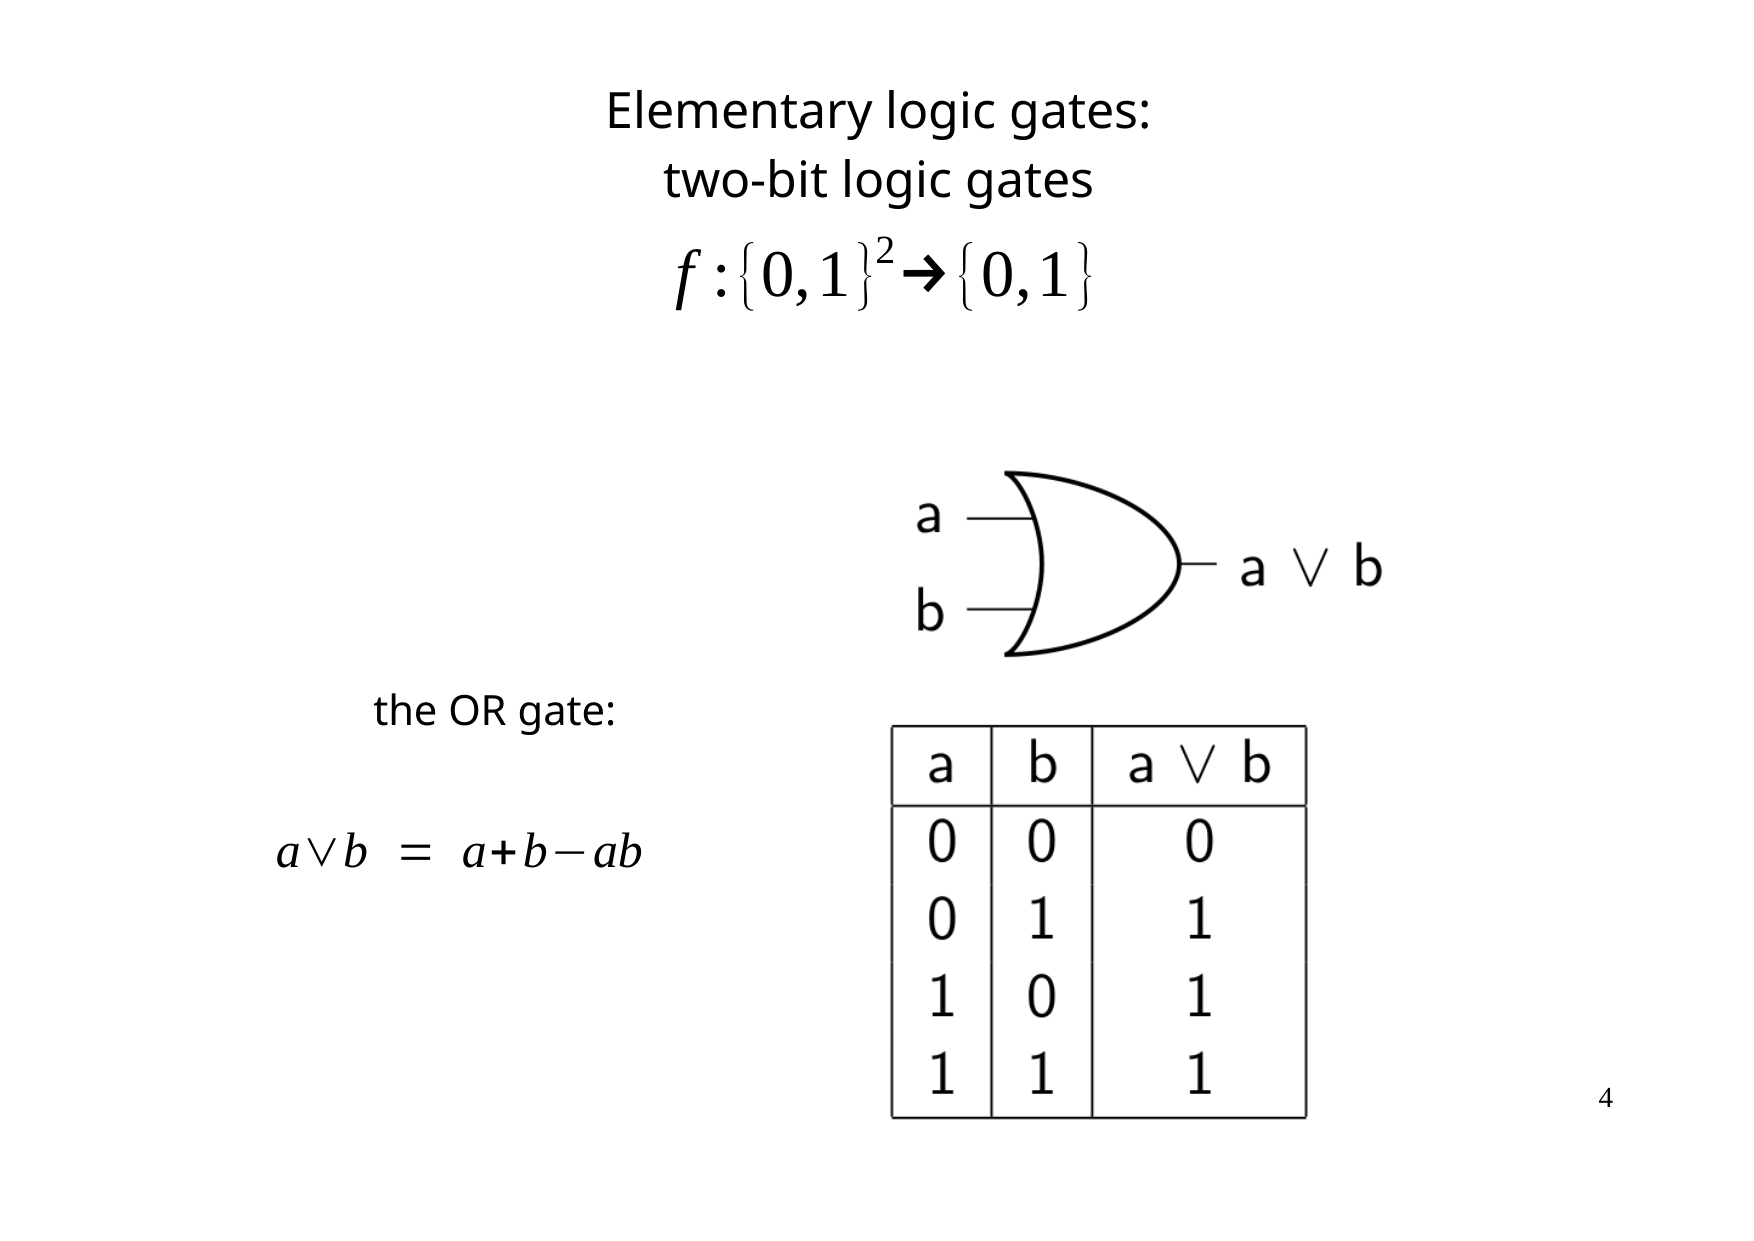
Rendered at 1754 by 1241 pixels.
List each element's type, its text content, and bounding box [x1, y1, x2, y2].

chart [268, 823, 650, 879]
text_box the OR gate: [358, 673, 632, 743]
chart [667, 227, 1107, 315]
picture [843, 423, 1444, 1174]
text_box Elementary logic gates: two-bit logic gates [590, 68, 1164, 213]
